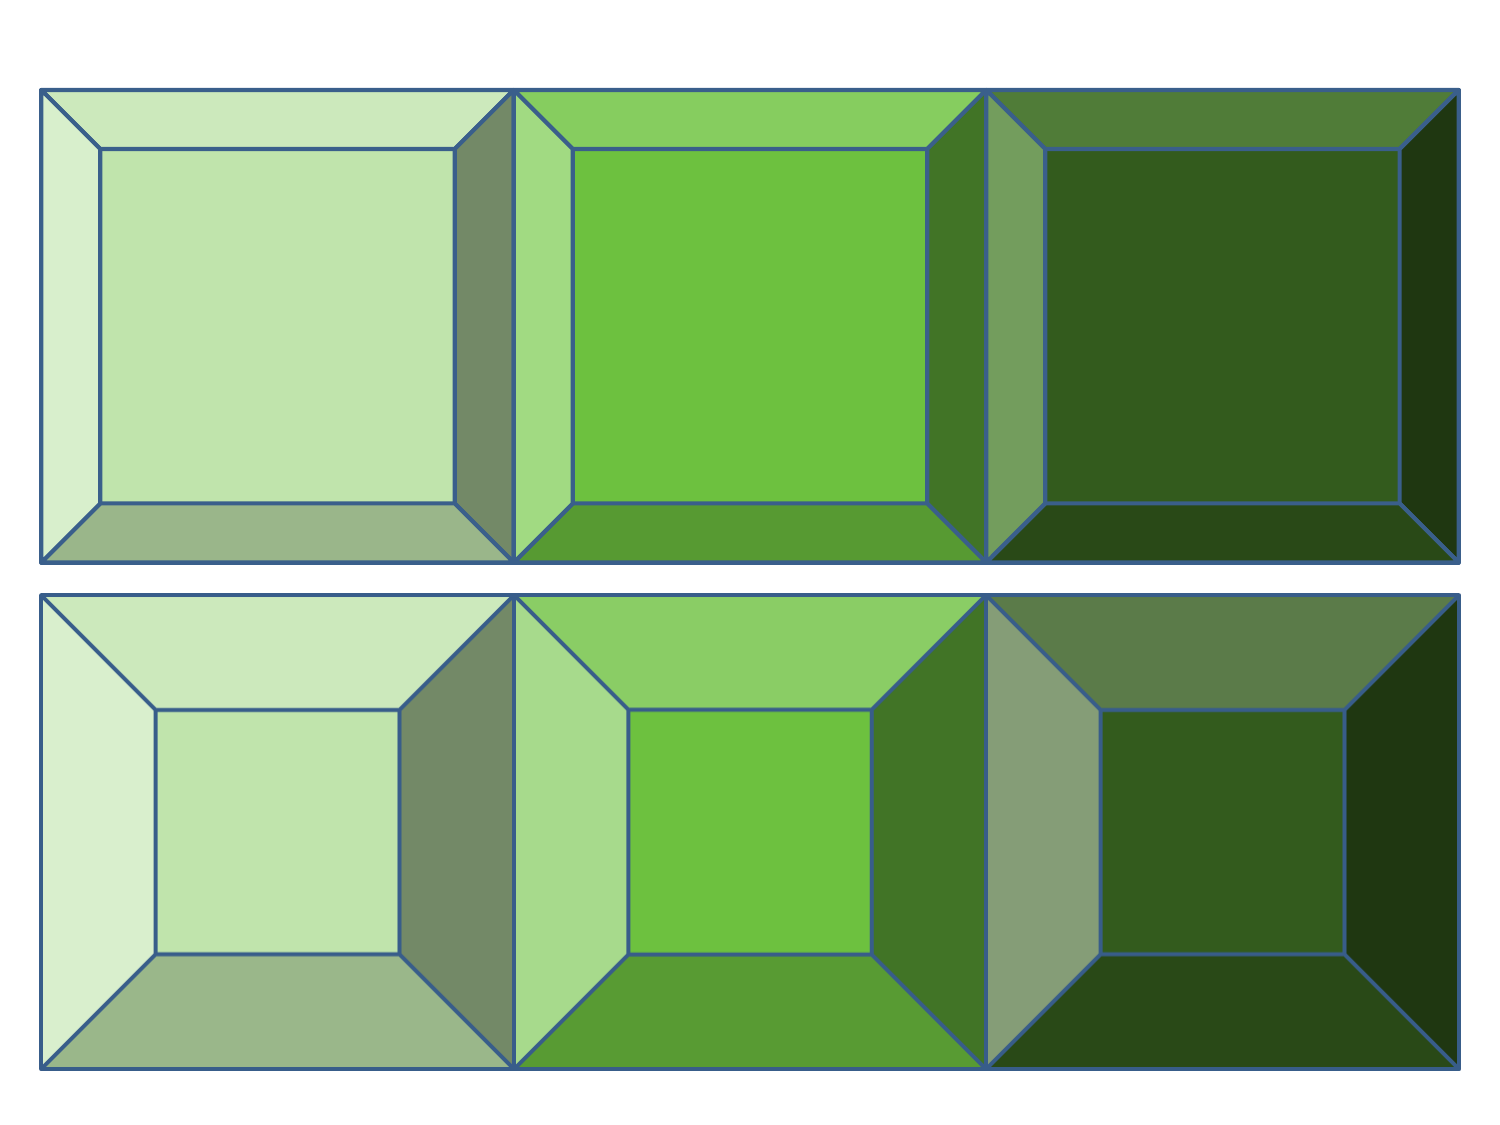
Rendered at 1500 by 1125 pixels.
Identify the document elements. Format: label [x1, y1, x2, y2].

text_box [42, 90, 513, 563]
text_box [515, 90, 986, 563]
picture [39, 593, 1461, 1071]
text_box [987, 90, 1459, 563]
